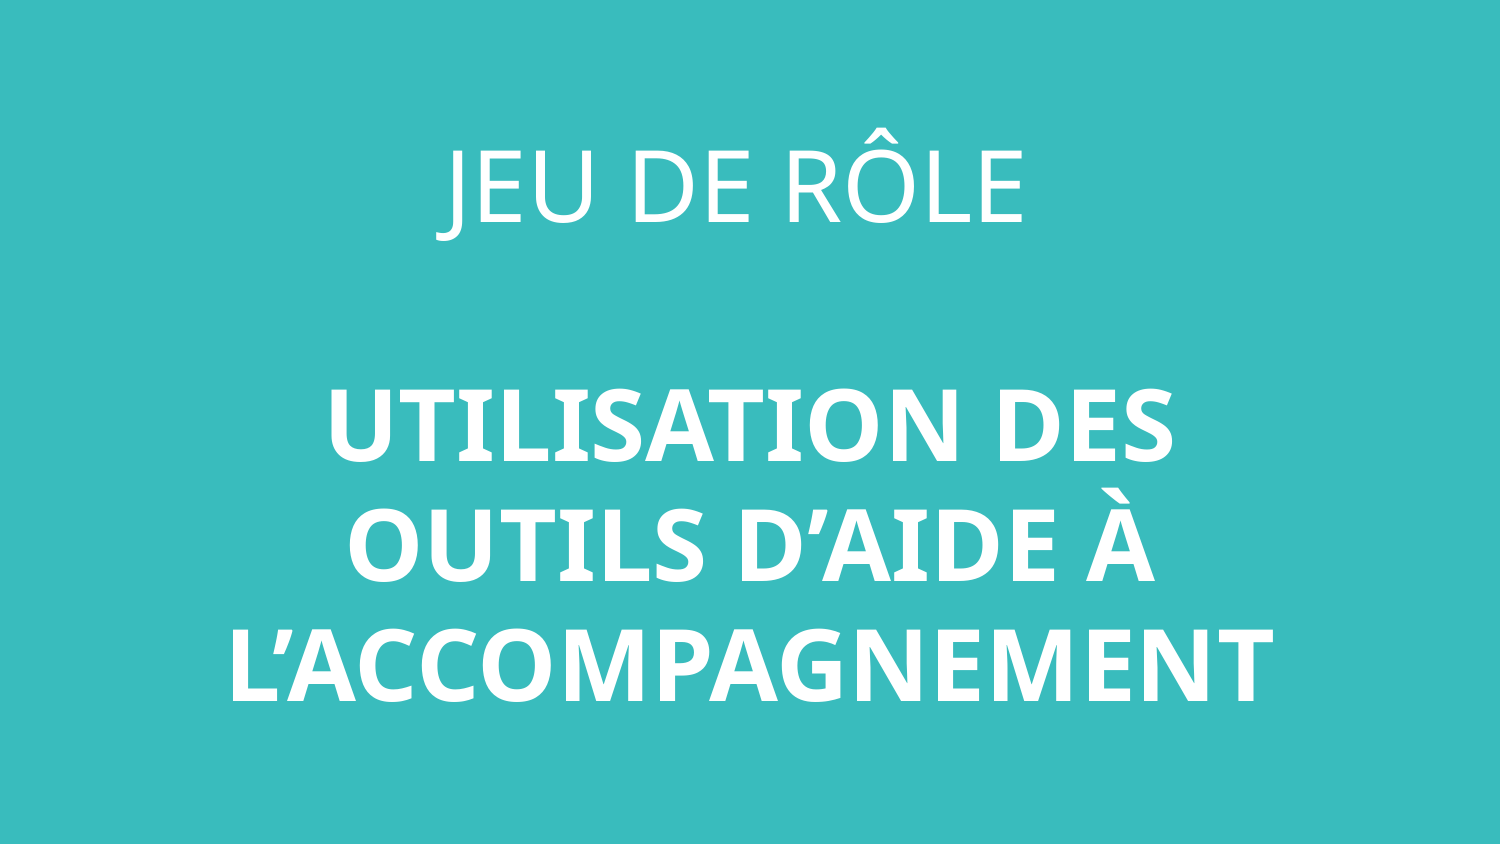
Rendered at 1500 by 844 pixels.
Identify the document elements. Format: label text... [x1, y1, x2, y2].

text_box JEU DE RÔLE UTILISATION DES OUTILS D’AIDE À L’ACCOMPAGNEMENT [145, 356, 1355, 487]
